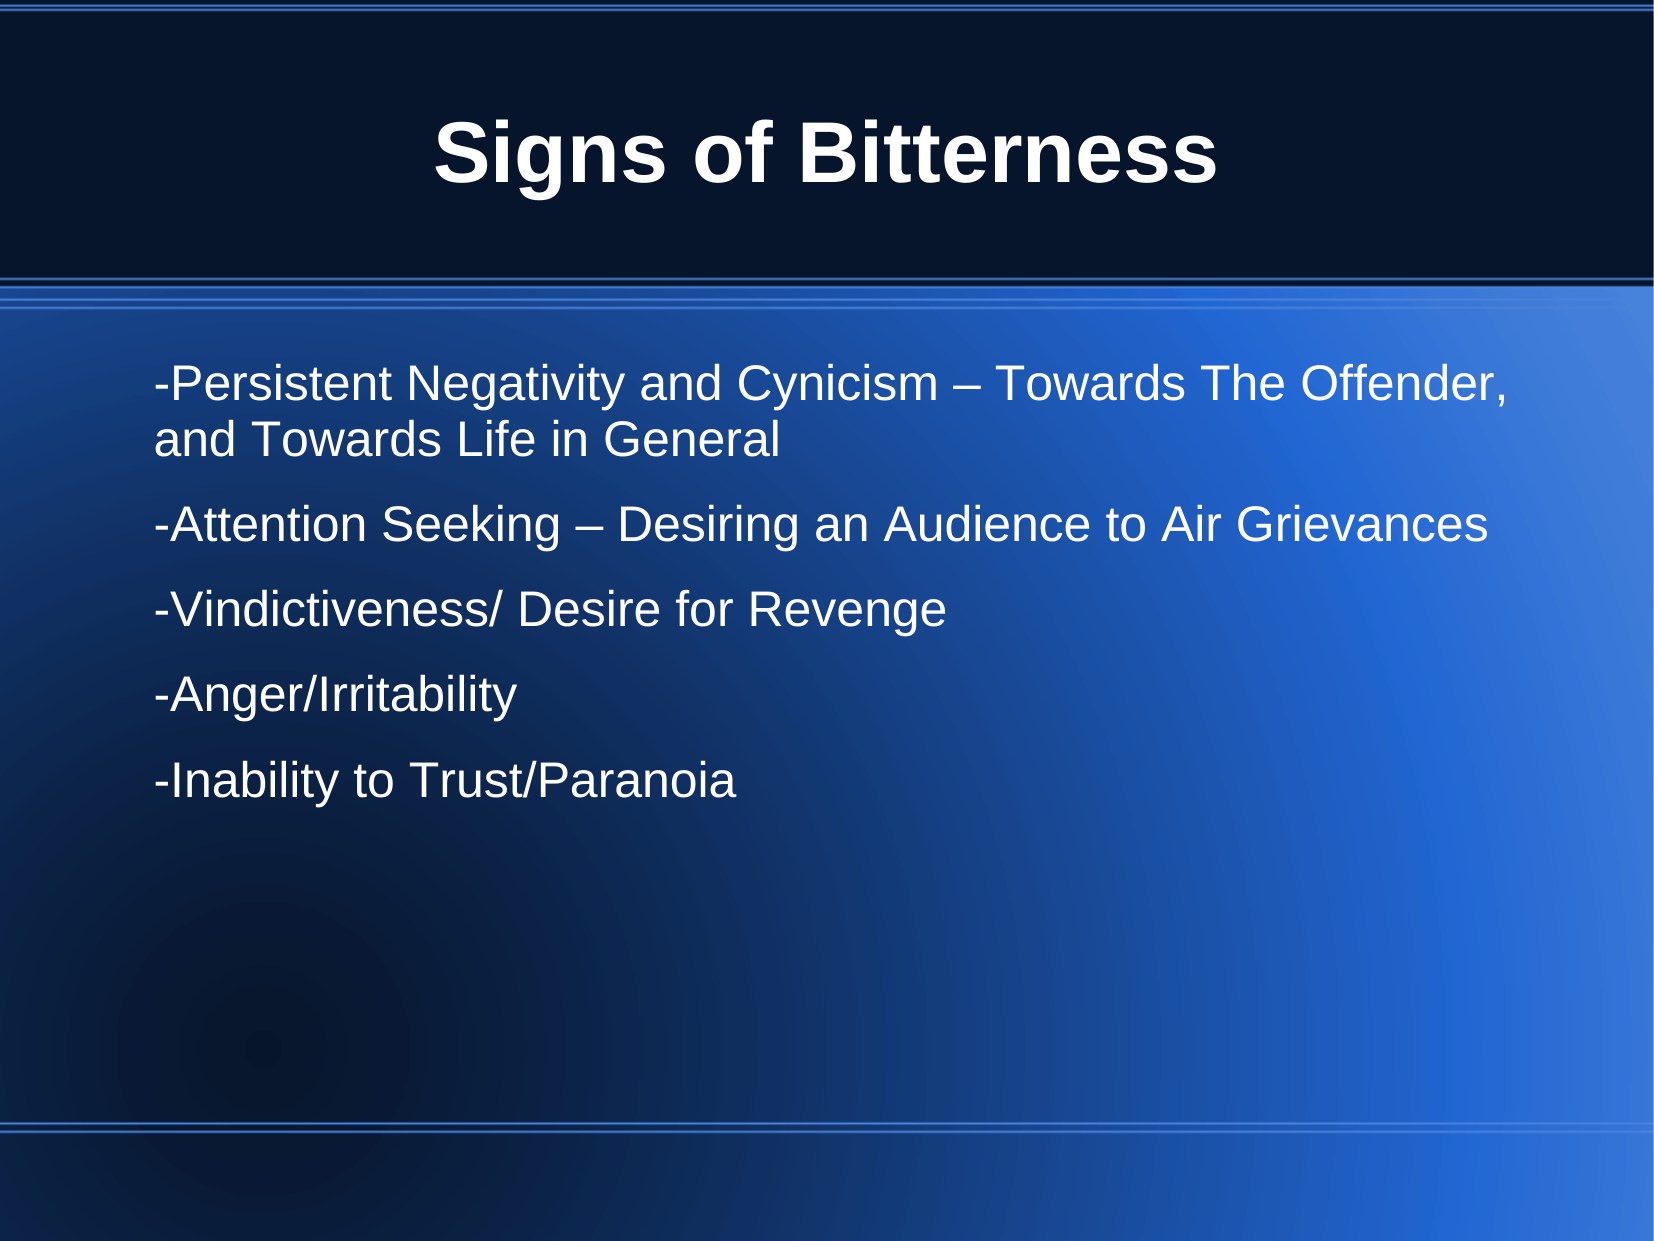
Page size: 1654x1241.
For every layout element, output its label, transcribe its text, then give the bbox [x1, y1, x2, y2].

picture [0, 0, 1654, 1241]
title Signs of Bitterness [82, 49, 1571, 257]
list -Persistent Negativity and Cynicism – Towards The Offender, and Towards Life in General -Attention Seeking – Desiring an Audience to Air Grievances -Vindictiveness/ Desire for Revenge -Anger/Irritability -Inability to Trust/Paranoia [82, 355, 1571, 1058]
